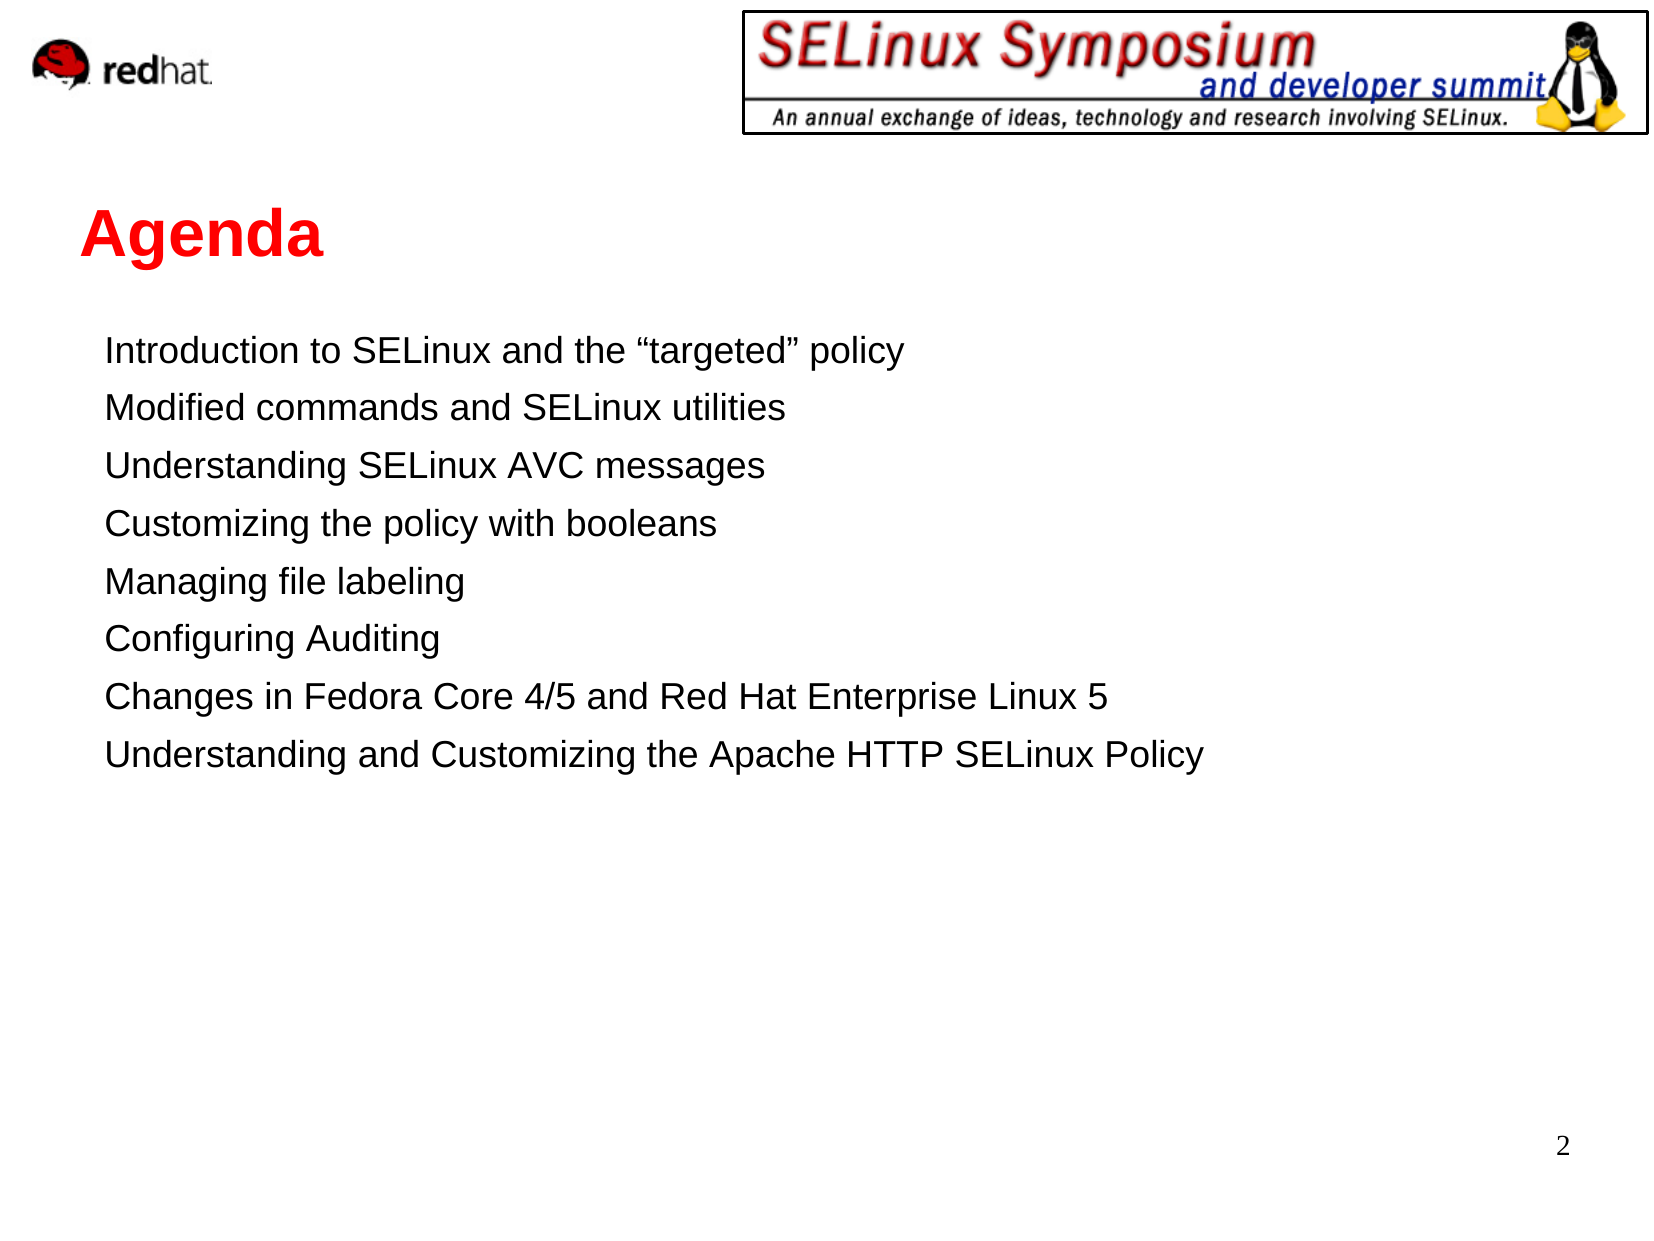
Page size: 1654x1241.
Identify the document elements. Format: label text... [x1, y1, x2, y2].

title Agenda [79, 159, 1485, 308]
picture [745, 13, 1646, 132]
picture [31, 37, 212, 98]
list Introduction to SELinux and the “targeted” policy Modified commands and SELinux utilities Understanding SELinux AVC messages Customizing the policy with booleans Managing file labeling Configuring Auditing Changes in Fedora Core 4/5 and Red Hat Enterprise Linux 5 Understanding and Customizing the Apache HTTP SELinux Policy [104, 329, 1516, 1062]
